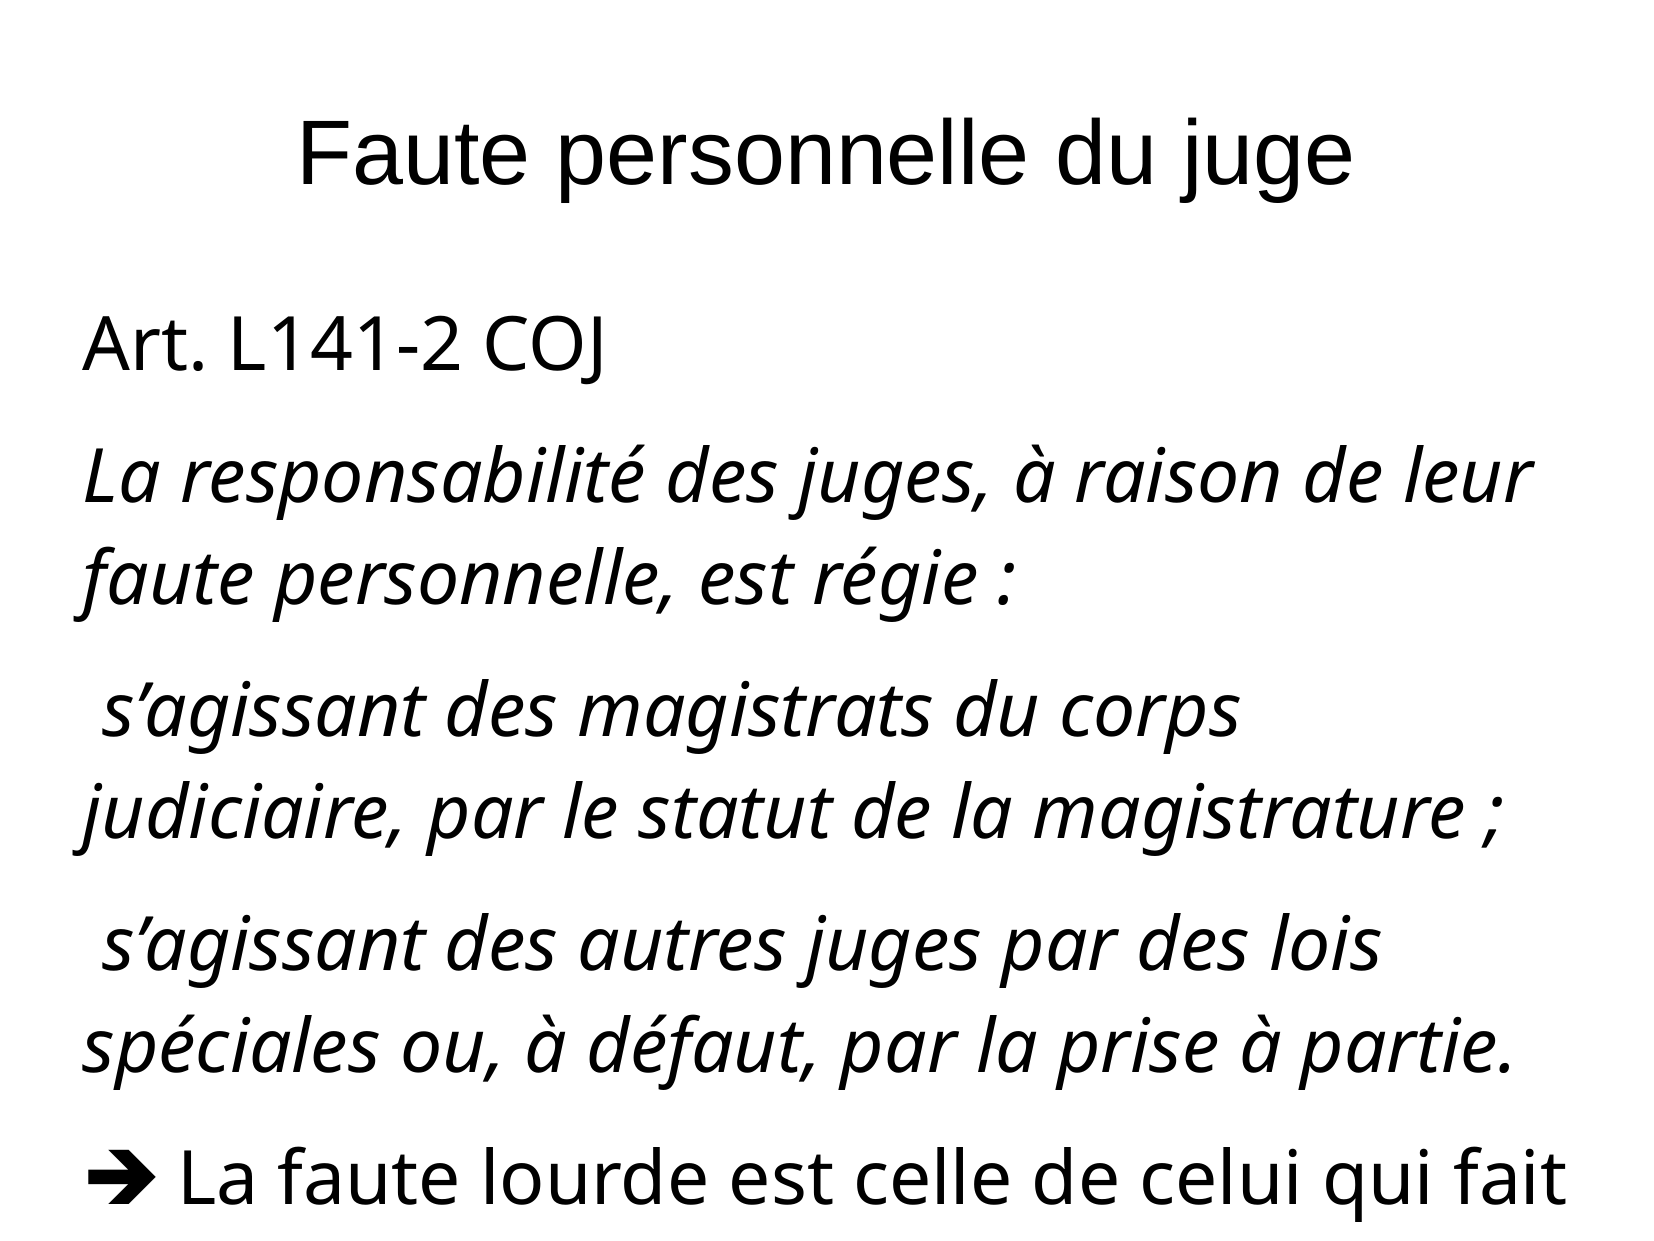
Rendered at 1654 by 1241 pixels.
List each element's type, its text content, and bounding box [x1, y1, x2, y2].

list Art. L141-2 COJ La responsabilité des juges, à raison de leur faute personnelle, est régie : s’agissant des magistrats du corps judiciaire, par le statut de la magistrature ; s’agissant des autres juges par des lois spéciales ou, à défaut, par la prise à partie.  La faute lourde est celle de celui qui fait fonctionner le service de la justice. [82, 290, 1571, 1119]
title Faute personnelle du juge [82, 49, 1571, 257]
